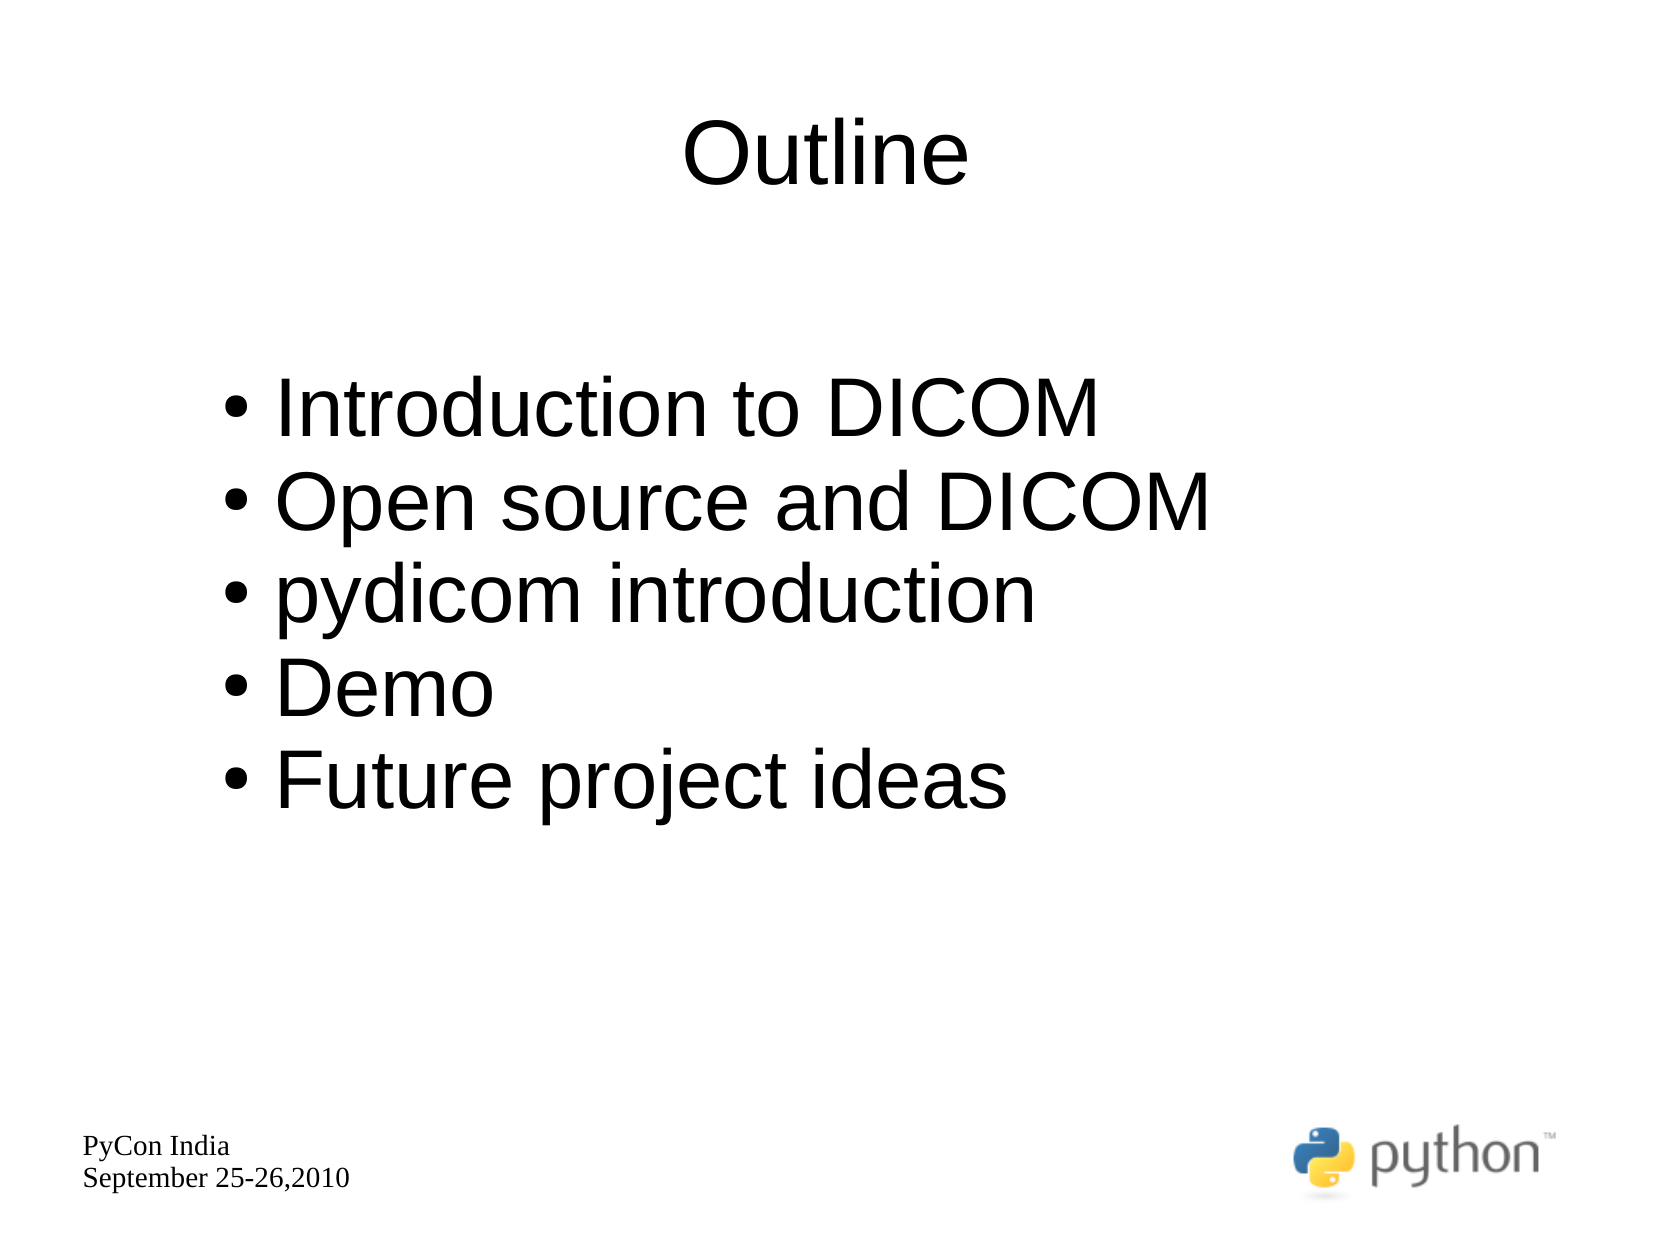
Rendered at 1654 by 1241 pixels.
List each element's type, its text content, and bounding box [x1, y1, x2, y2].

title Outline [82, 49, 1571, 257]
text_box Introduction to DICOM Open source and DICOM pydicom introduction Demo Future project ideas [206, 354, 1536, 1063]
picture [1250, 1109, 1581, 1221]
